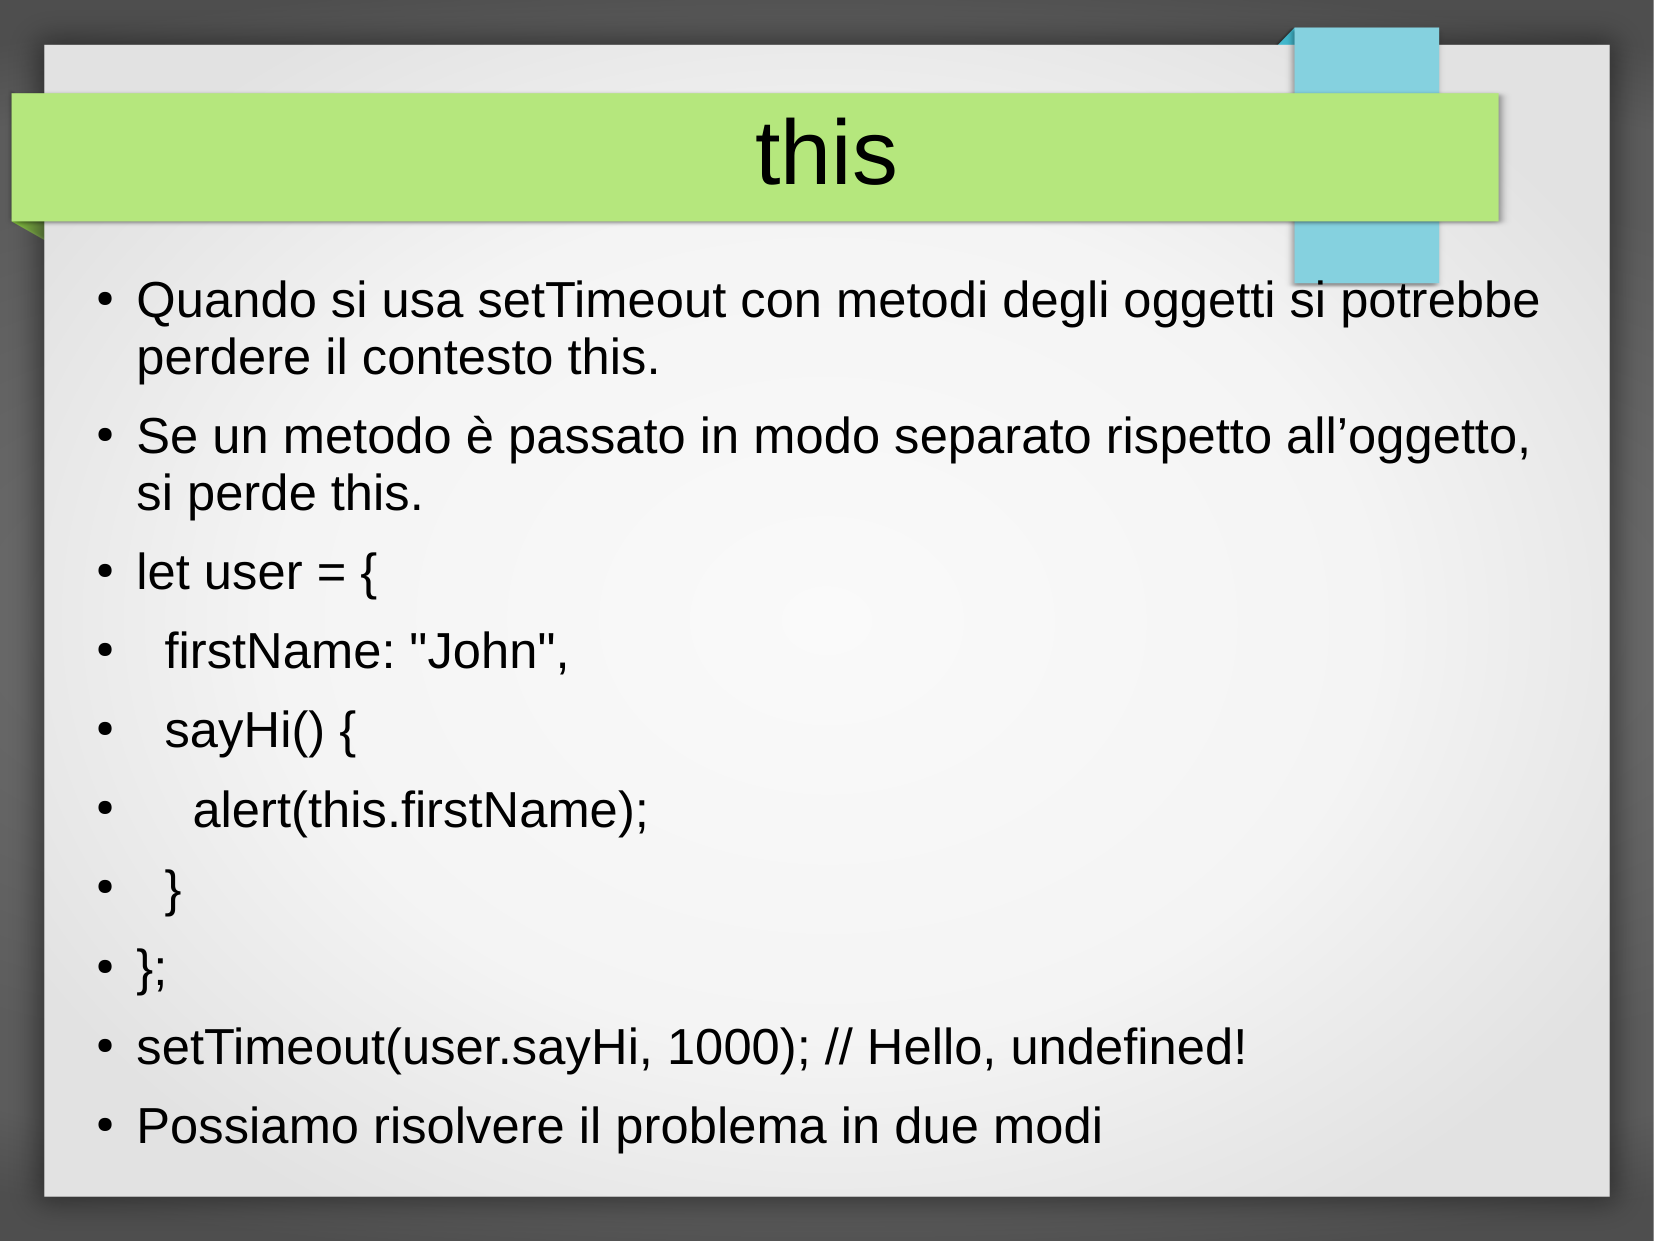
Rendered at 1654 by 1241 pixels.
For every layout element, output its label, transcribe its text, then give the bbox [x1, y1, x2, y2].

title this [82, 49, 1571, 257]
picture [0, 0, 1654, 1241]
list Quando si usa setTimeout con metodi degli oggetti si potrebbe perdere il contesto this. Se un metodo è passato in modo separato rispetto all’oggetto, si perde this. let user = { firstName: "John", sayHi() { alert(this.firstName); } }; setTimeout(user.sayHi, 1000); // Hello, undefined! Possiamo risolvere il problema in due modi [82, 271, 1571, 1158]
